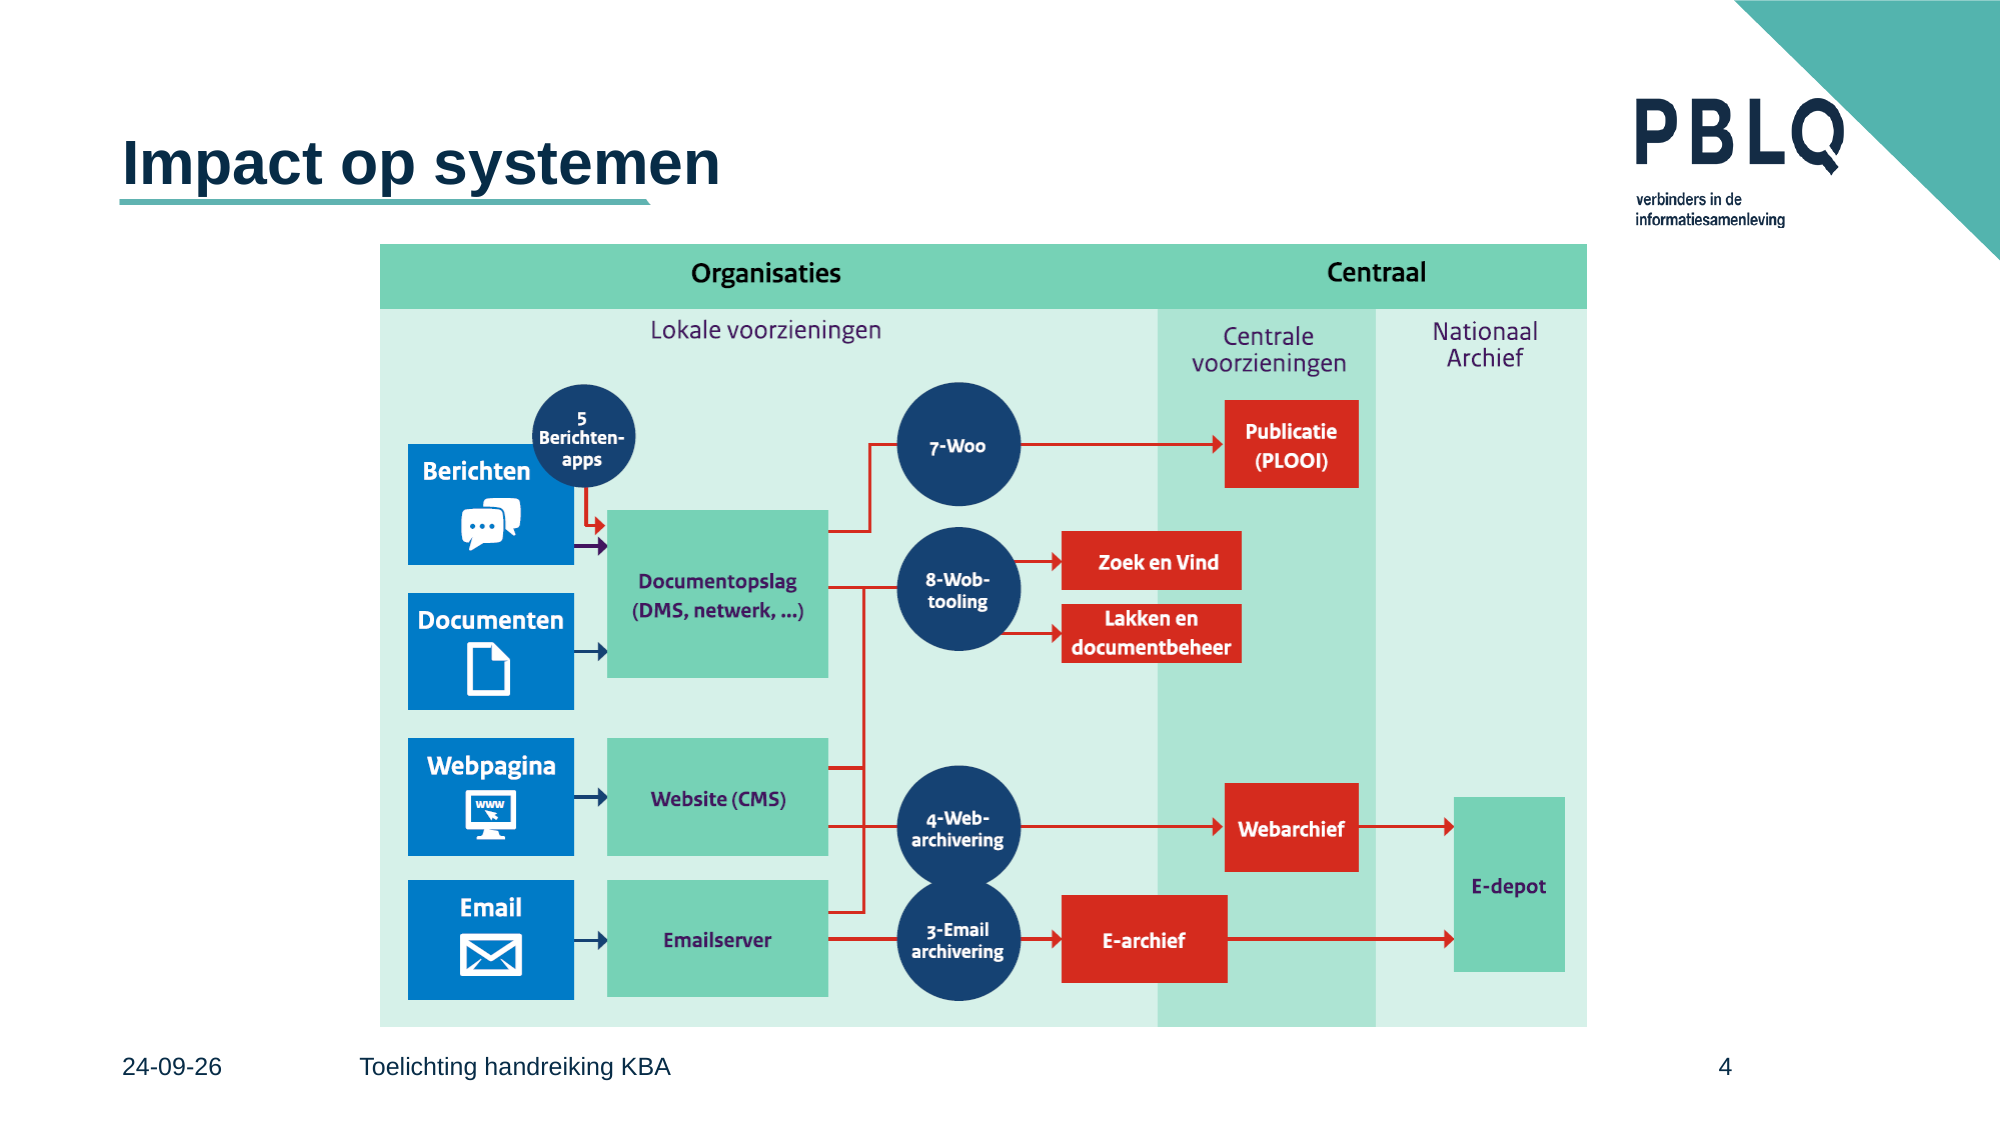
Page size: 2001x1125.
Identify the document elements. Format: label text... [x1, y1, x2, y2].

text_box [1703, 1042, 1911, 1103]
text_box Toelichting handreiking KBA [344, 1042, 1674, 1103]
title Impact op systemen [107, 41, 1616, 205]
text_box 6-5-2025 [107, 1042, 314, 1103]
picture [379, 242, 1587, 1027]
